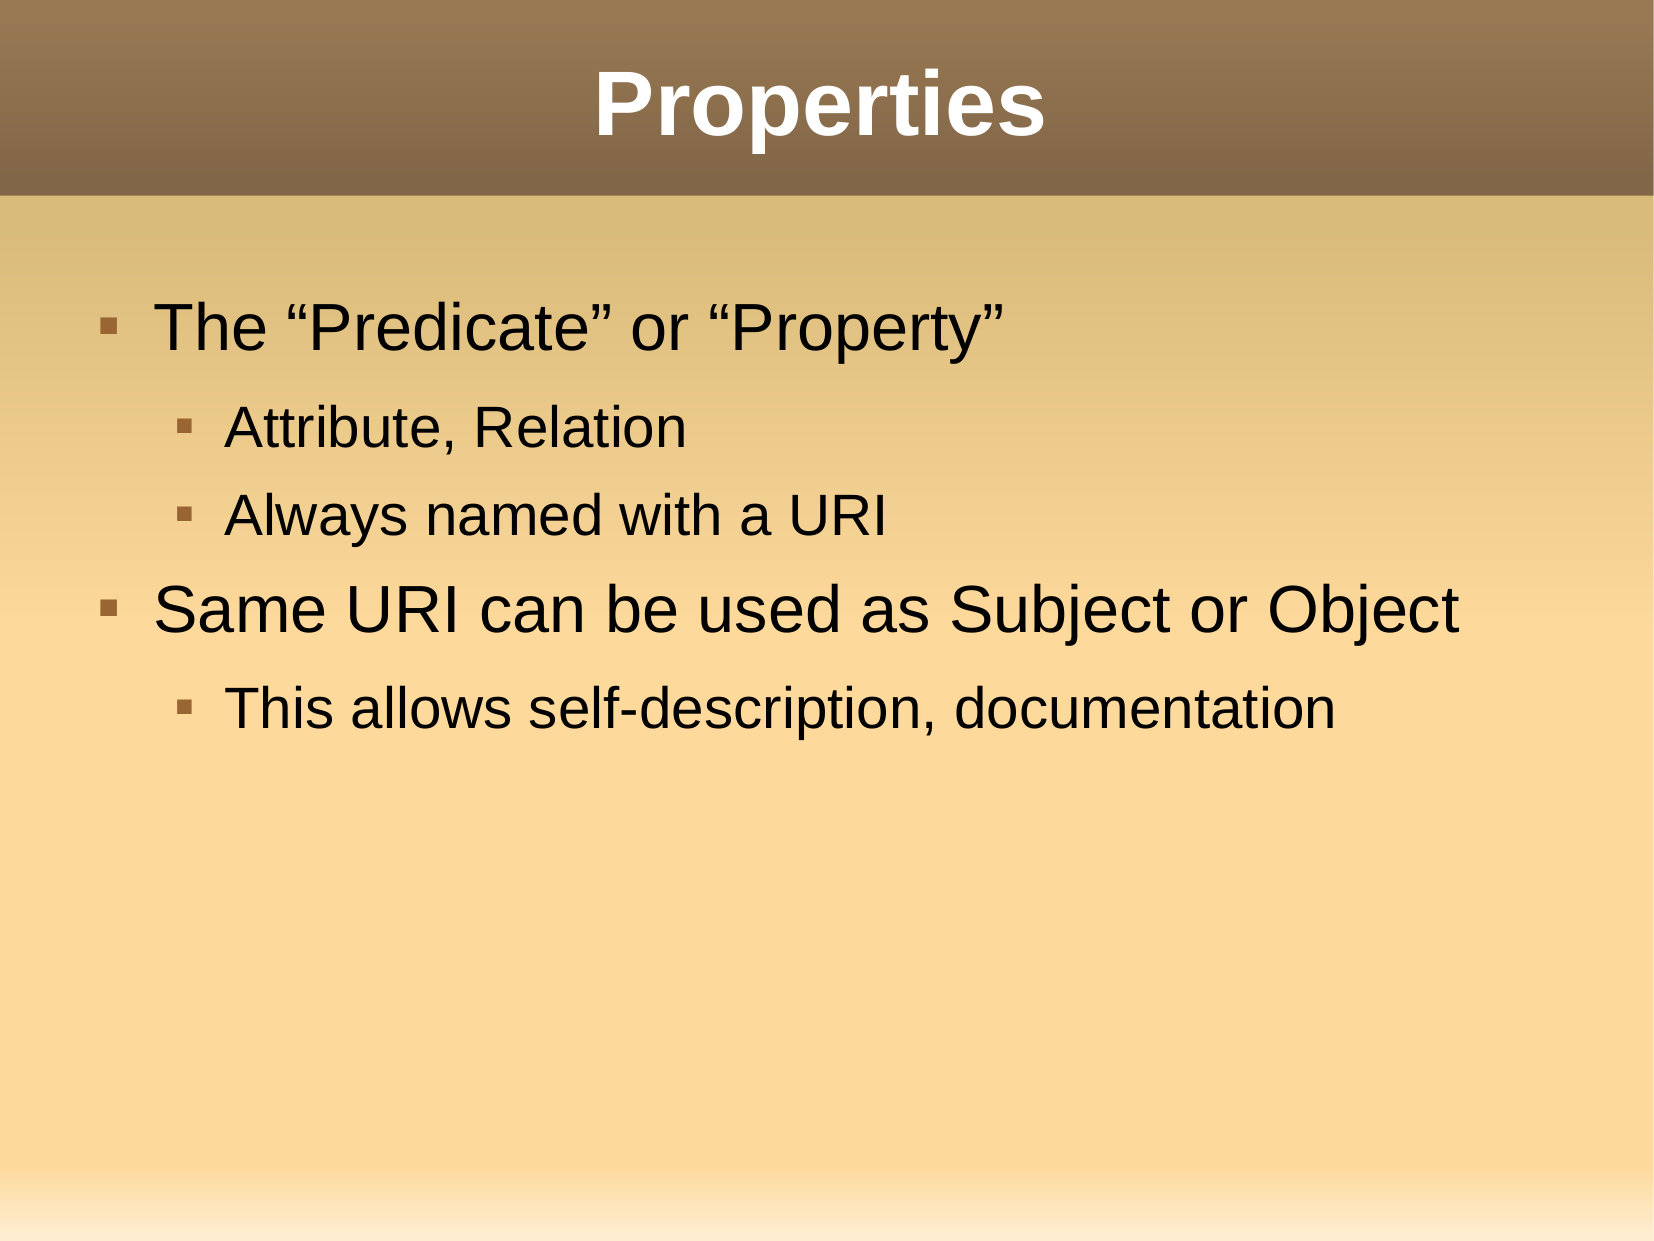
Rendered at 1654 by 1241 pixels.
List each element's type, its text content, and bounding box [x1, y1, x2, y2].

list The “Predicate” or “Property” Attribute, Relation Always named with a URI Same URI can be used as Subject or Object This allows self-description, documentation [82, 290, 1571, 1094]
picture [0, 0, 1654, 1241]
title Properties [76, 7, 1565, 200]
